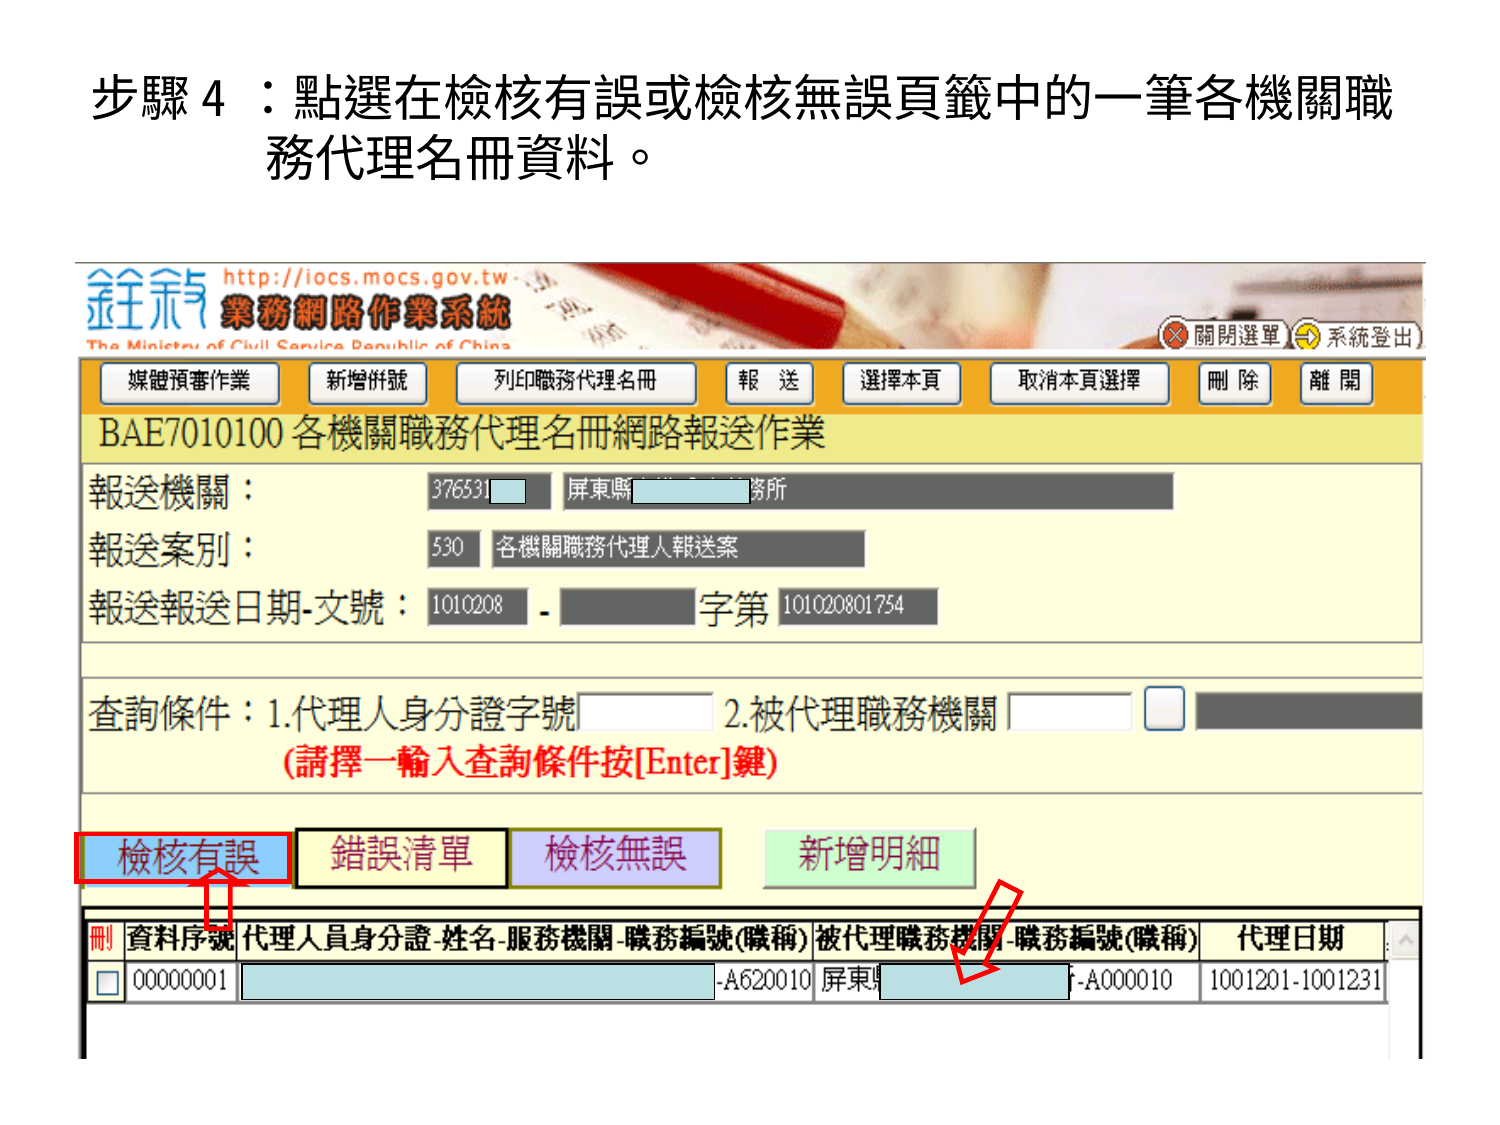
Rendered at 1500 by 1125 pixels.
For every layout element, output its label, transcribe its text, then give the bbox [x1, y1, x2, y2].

text_box [879, 881, 1070, 1000]
title 步驟4：點選在檢核有誤或檢核無誤頁籤中的一筆各機關職 務代理名冊資料。 [75, 45, 1426, 209]
text_box [76, 834, 290, 929]
picture [75, 262, 1426, 1059]
text_box [490, 479, 526, 504]
text_box [242, 964, 715, 1000]
text_box [631, 479, 751, 504]
